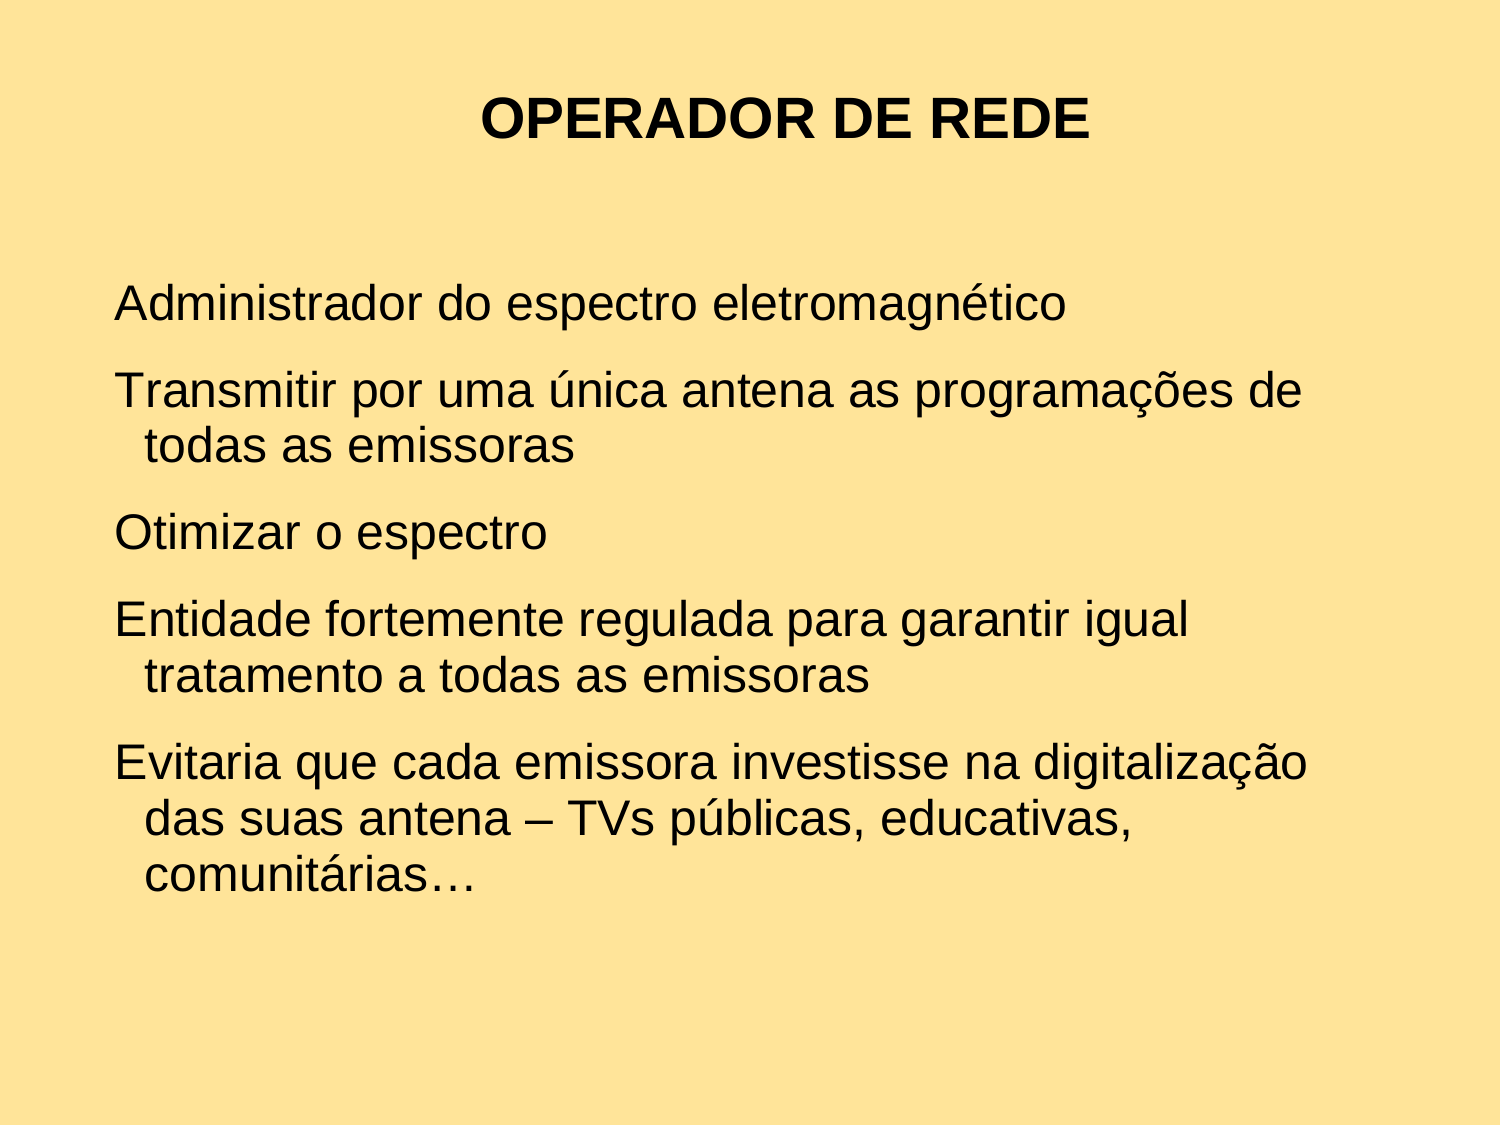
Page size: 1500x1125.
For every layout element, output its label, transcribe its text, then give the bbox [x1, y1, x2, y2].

text_box OPERADOR DE REDE [277, 78, 1294, 159]
text_box Administrador do espectro eletromagnético Transmitir por uma única antena as programações de todas as emissoras Otimizar o espectro Entidade fortemente regulada para garantir igual tratamento a todas as emissoras Evitaria que cada emissora investisse na digitalização das suas antena – TVs públicas, educativas, comunitárias… [100, 267, 1412, 997]
